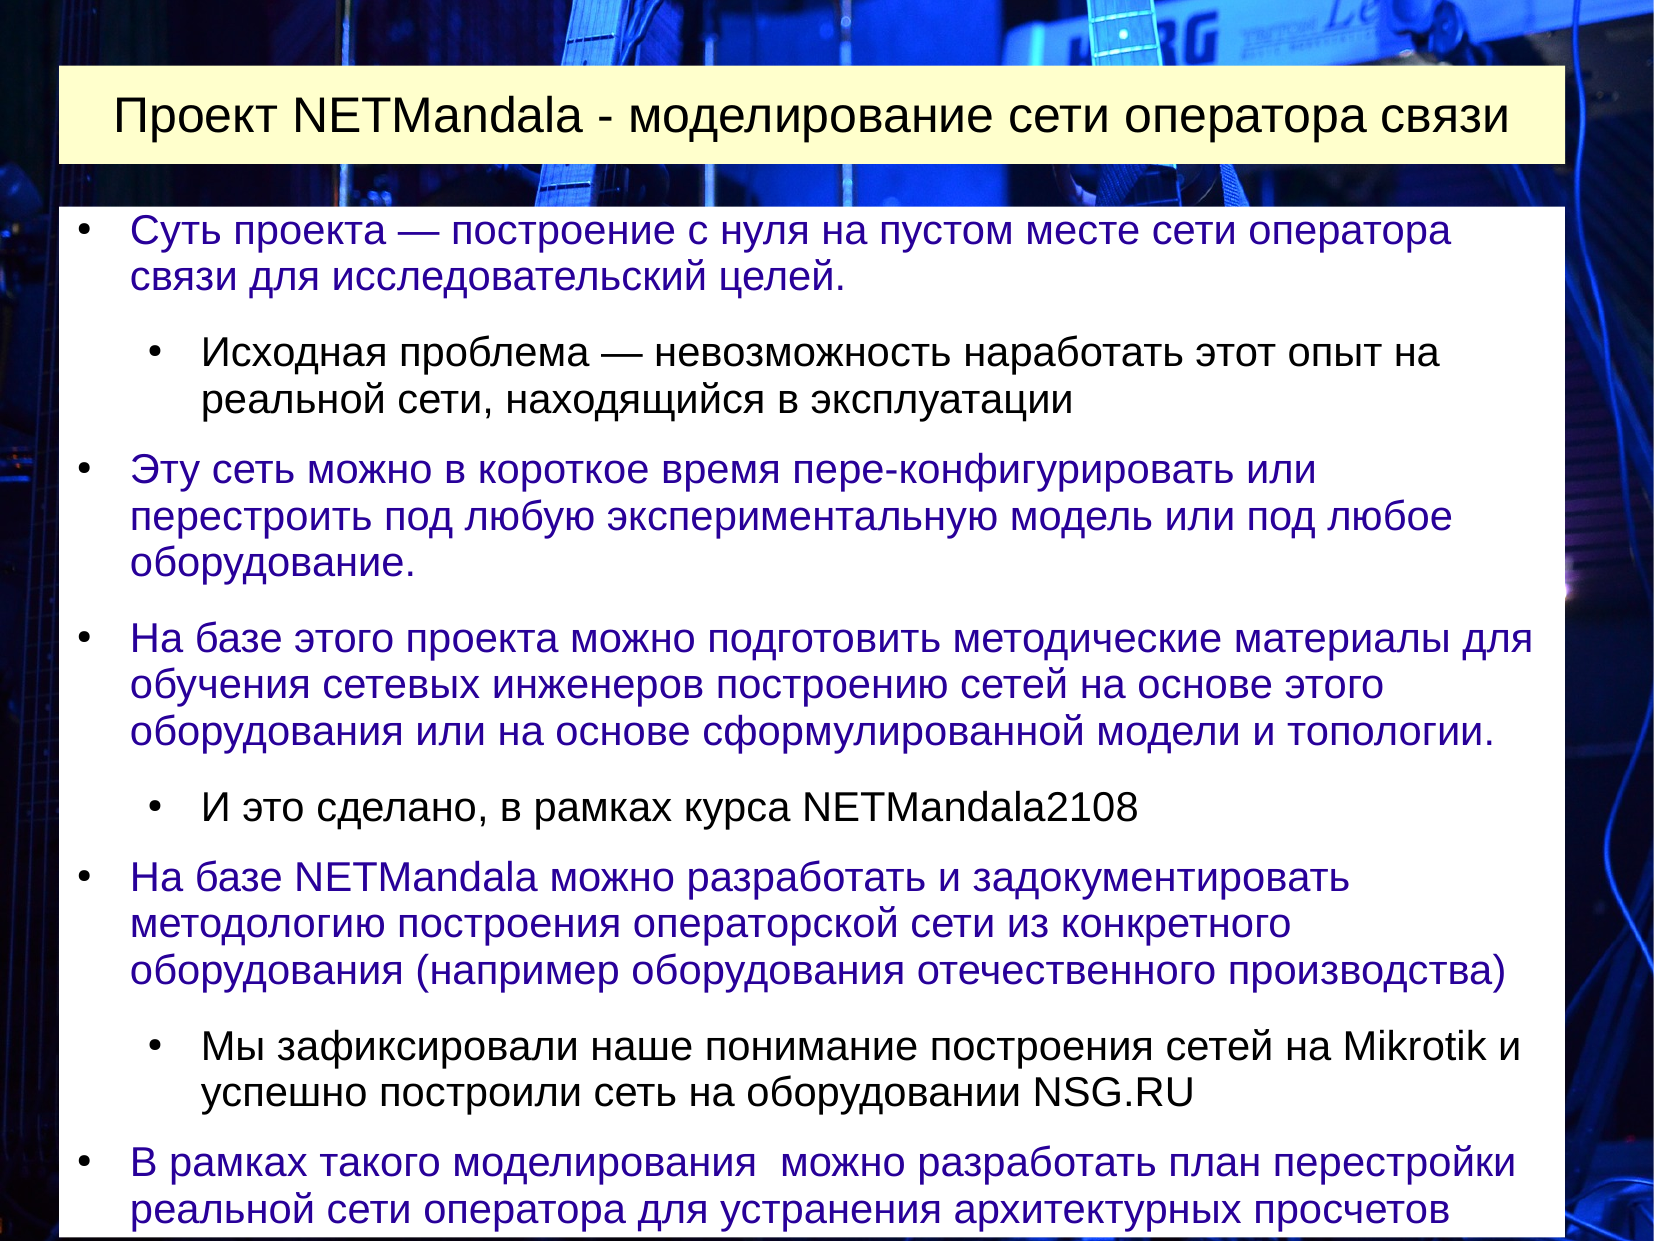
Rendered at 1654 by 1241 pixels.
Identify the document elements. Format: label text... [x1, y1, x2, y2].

title Проект NETMandala - моделирование сети оператора связи [59, 65, 1566, 164]
list Суть проекта — построение с нуля на пустом месте сети оператора связи для исследовательский целей. Исходная проблема — невозможность наработать этот опыт на реальной сети, находящийся в эксплуатации Эту сеть можно в короткое время пере-конфигурировать или перестроить под любую экспериментальную модель или под любое оборудование. На базе этого проекта можно подготовить методические материалы для обучения сетевых инженеров построению сетей на основе этого оборудования или на основе сформулированной модели и топологии. И это сделано, в рамках курса NETMandala2108 На базе NETMandala можно разработать и задокументировать методологию построения операторской сети из конкретного оборудования (например оборудования отечественного производства) Мы зафиксировали наше понимание построения сетей на Mikrotik и успешно построили сеть на оборудовании NSG.RU В рамках такого моделирования можно разработать план перестройки реальной сети оператора для устранения архитектурных просчетов [59, 206, 1565, 1238]
picture [0, 0, 1654, 1241]
